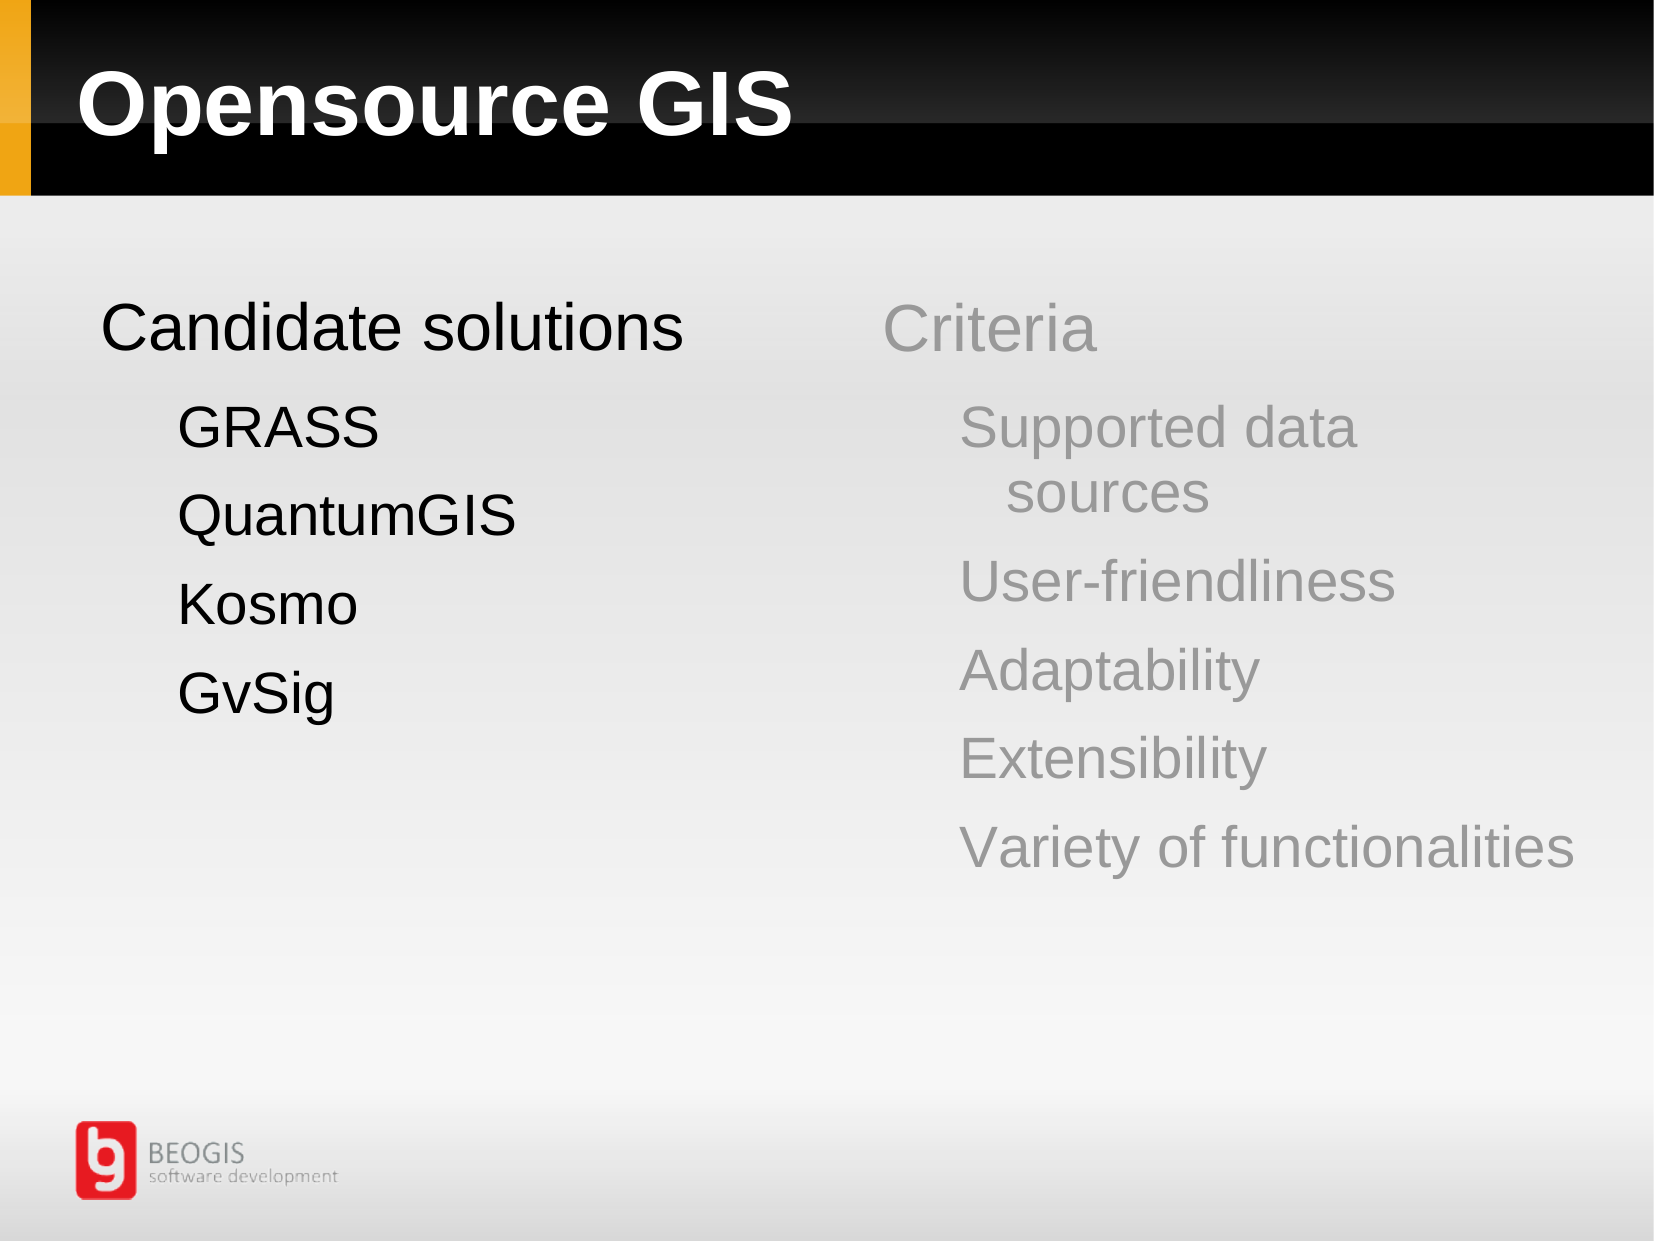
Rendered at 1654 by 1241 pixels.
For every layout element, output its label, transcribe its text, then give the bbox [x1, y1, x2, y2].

list Candidate solutions GRASS QuantumGIS Kosmo GvSig [82, 290, 864, 1094]
title Opensource GIS [76, 7, 1565, 200]
picture [0, 0, 1654, 1241]
list Criteria Supported data sources User-friendliness Adaptability Extensibility Variety of functionalities [864, 290, 1578, 1095]
